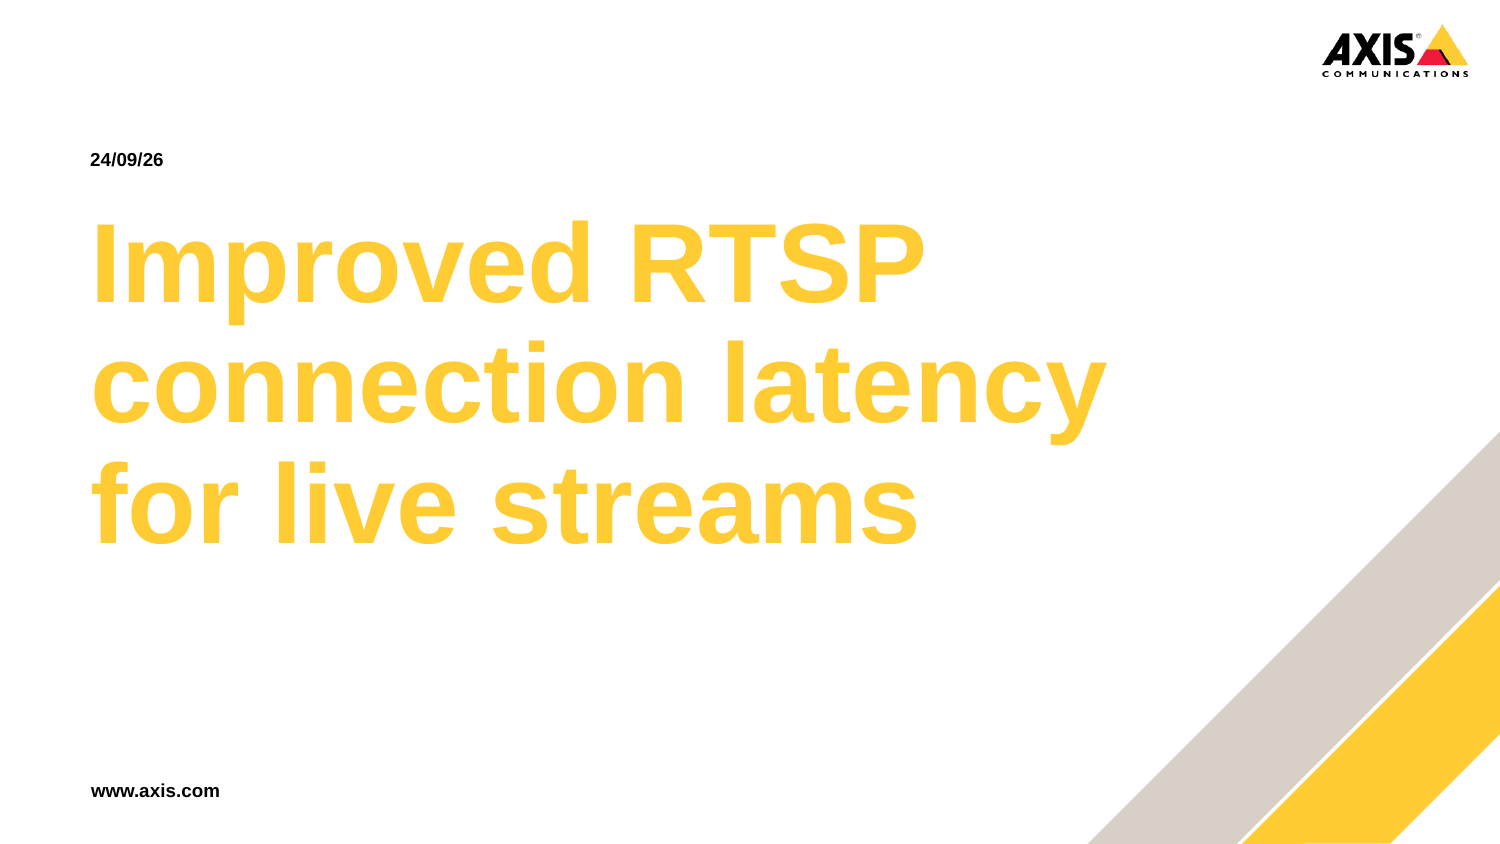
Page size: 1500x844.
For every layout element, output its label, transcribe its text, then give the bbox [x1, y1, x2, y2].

title Improved RTSP connection latency for live streams [75, 197, 1238, 708]
picture [1322, 24, 1468, 77]
slide_number 23/09/23 [75, 139, 426, 185]
